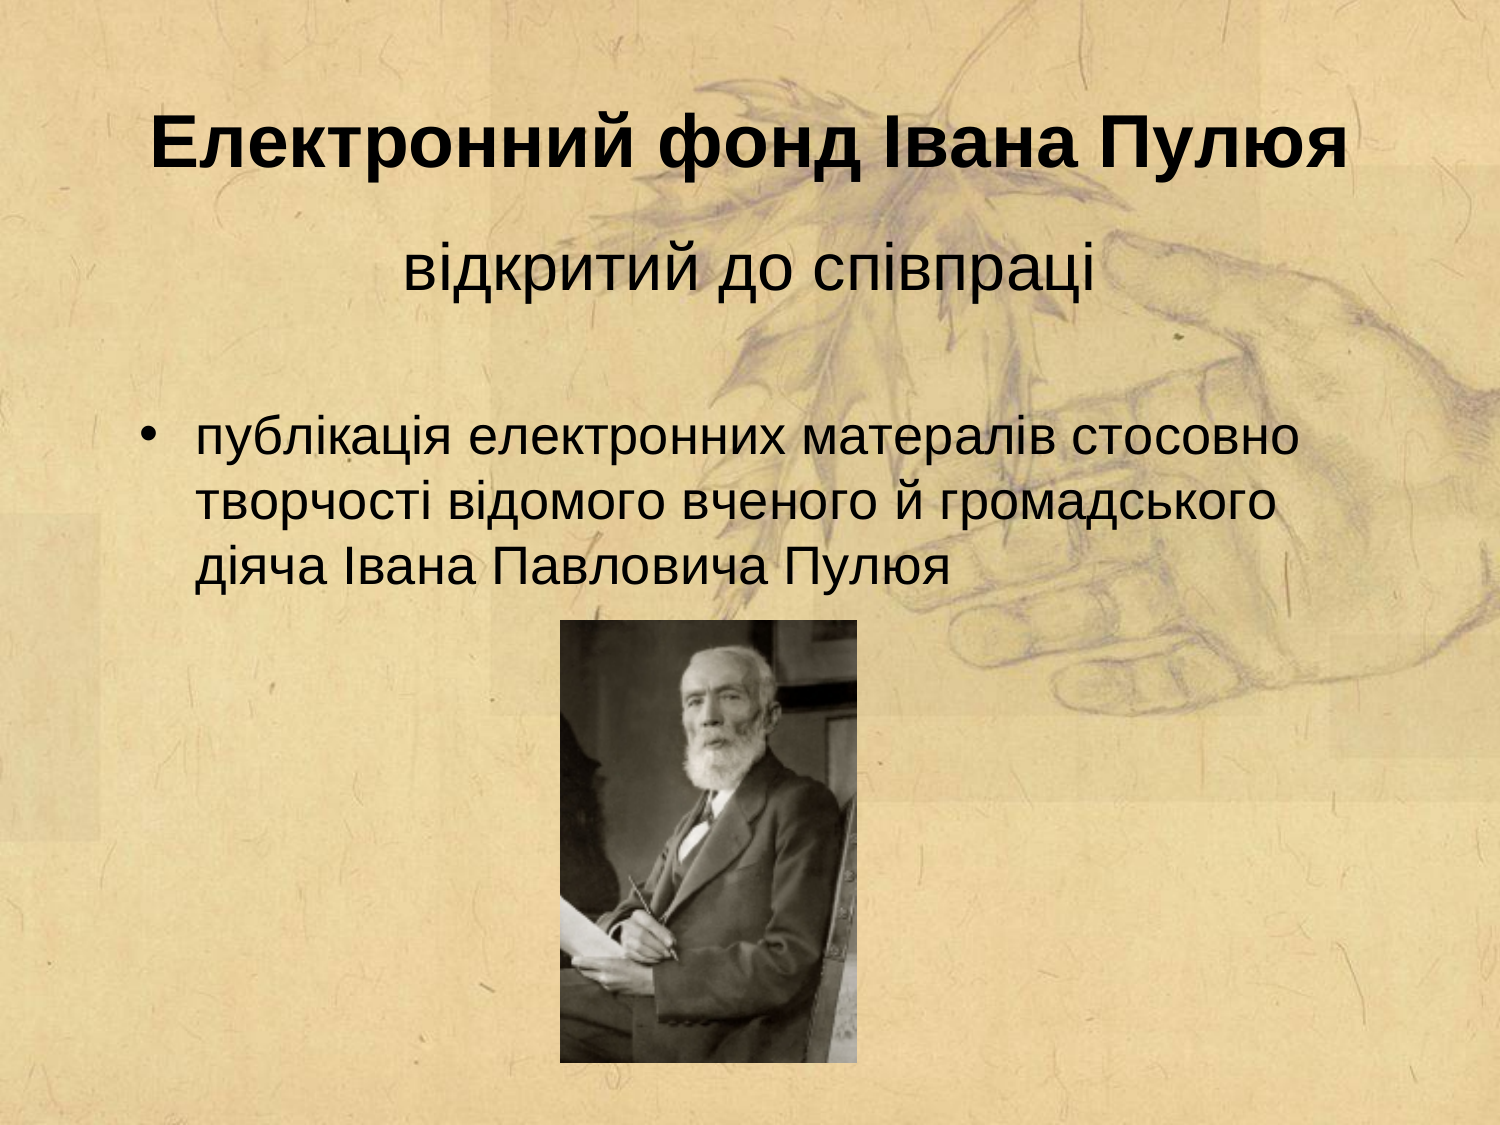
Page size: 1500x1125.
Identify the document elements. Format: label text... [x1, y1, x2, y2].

picture [0, 0, 1500, 1125]
list відкритий до співпраці публікація електронних матералів стосовно творчості відомого вченого й громадського діяча Івана Павловича Пулюя [125, 215, 1375, 975]
title Електронний фонд Івана Пулюя [125, 74, 1375, 201]
